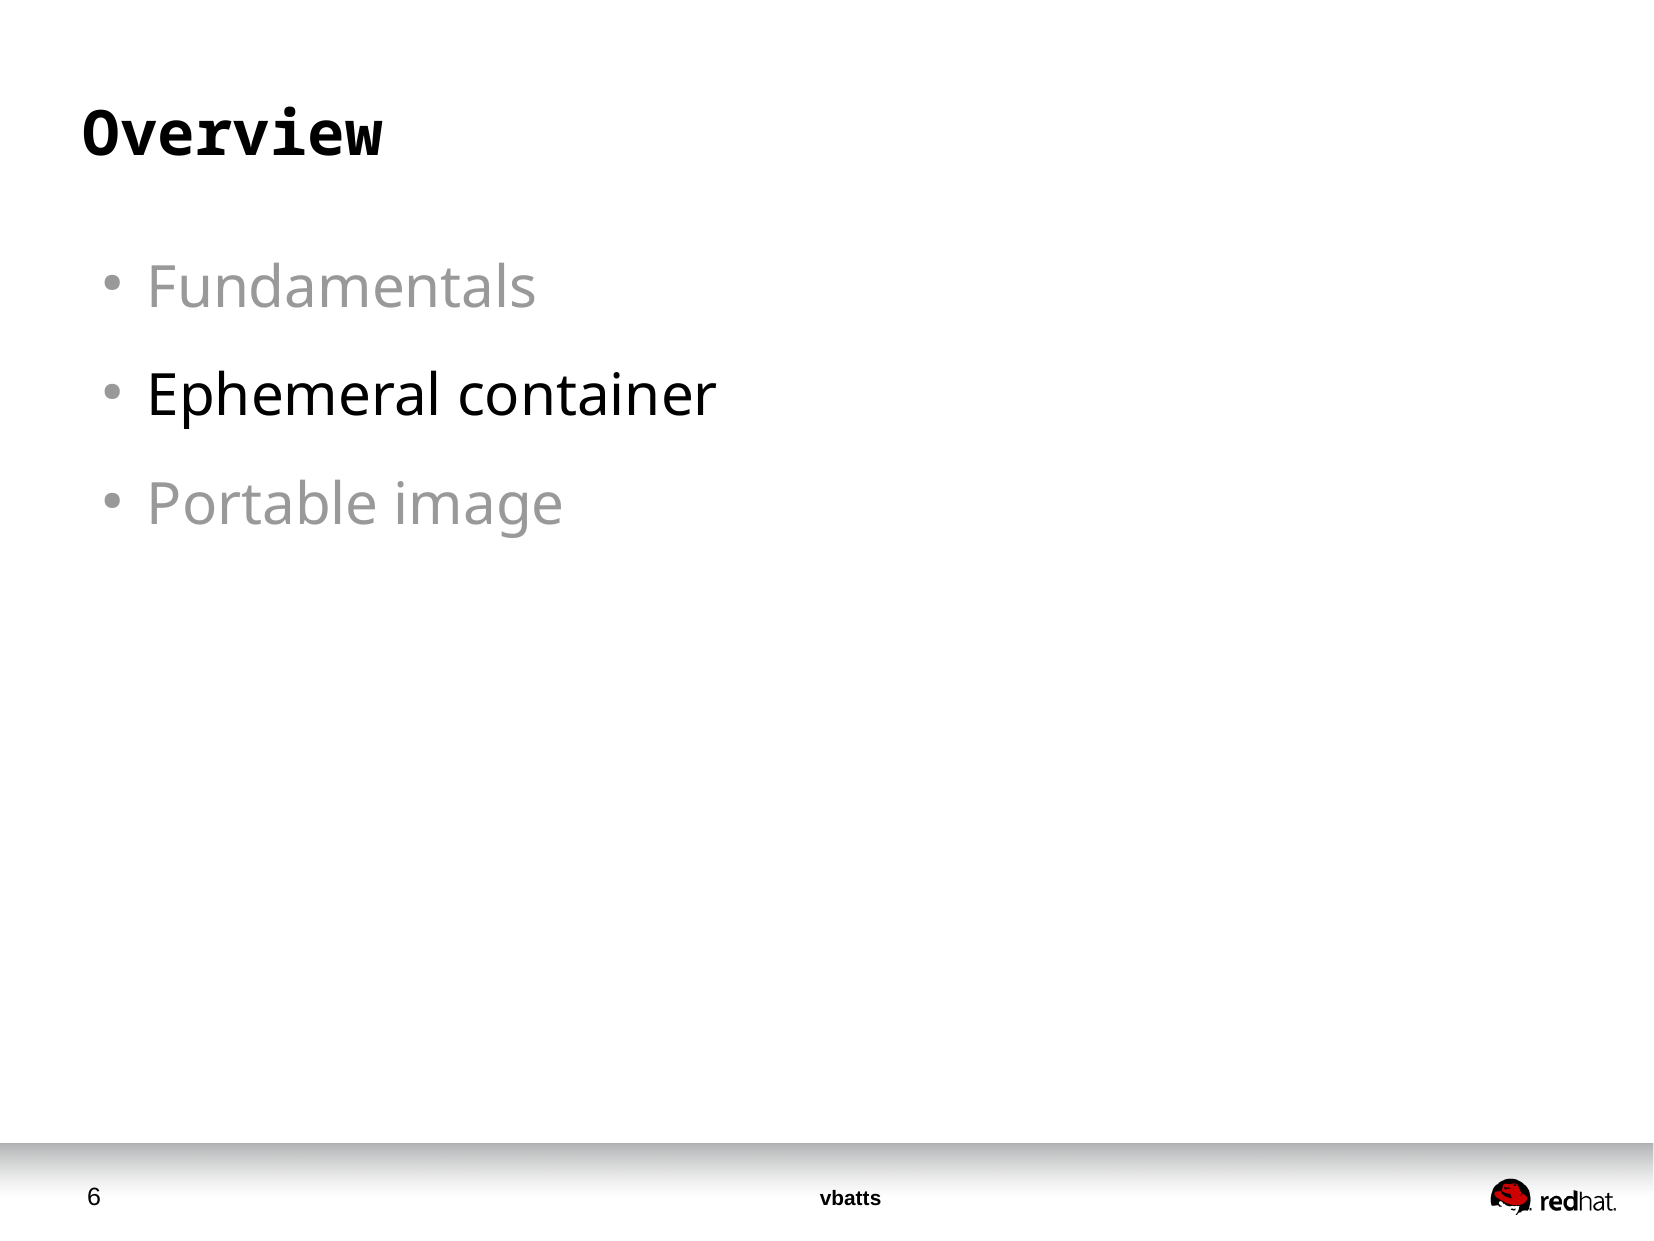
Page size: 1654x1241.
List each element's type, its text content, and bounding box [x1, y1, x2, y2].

list Fundamentals Ephemeral container Portable image [86, 244, 1576, 950]
title Overview [82, 37, 1571, 226]
picture [0, 1143, 1654, 1241]
